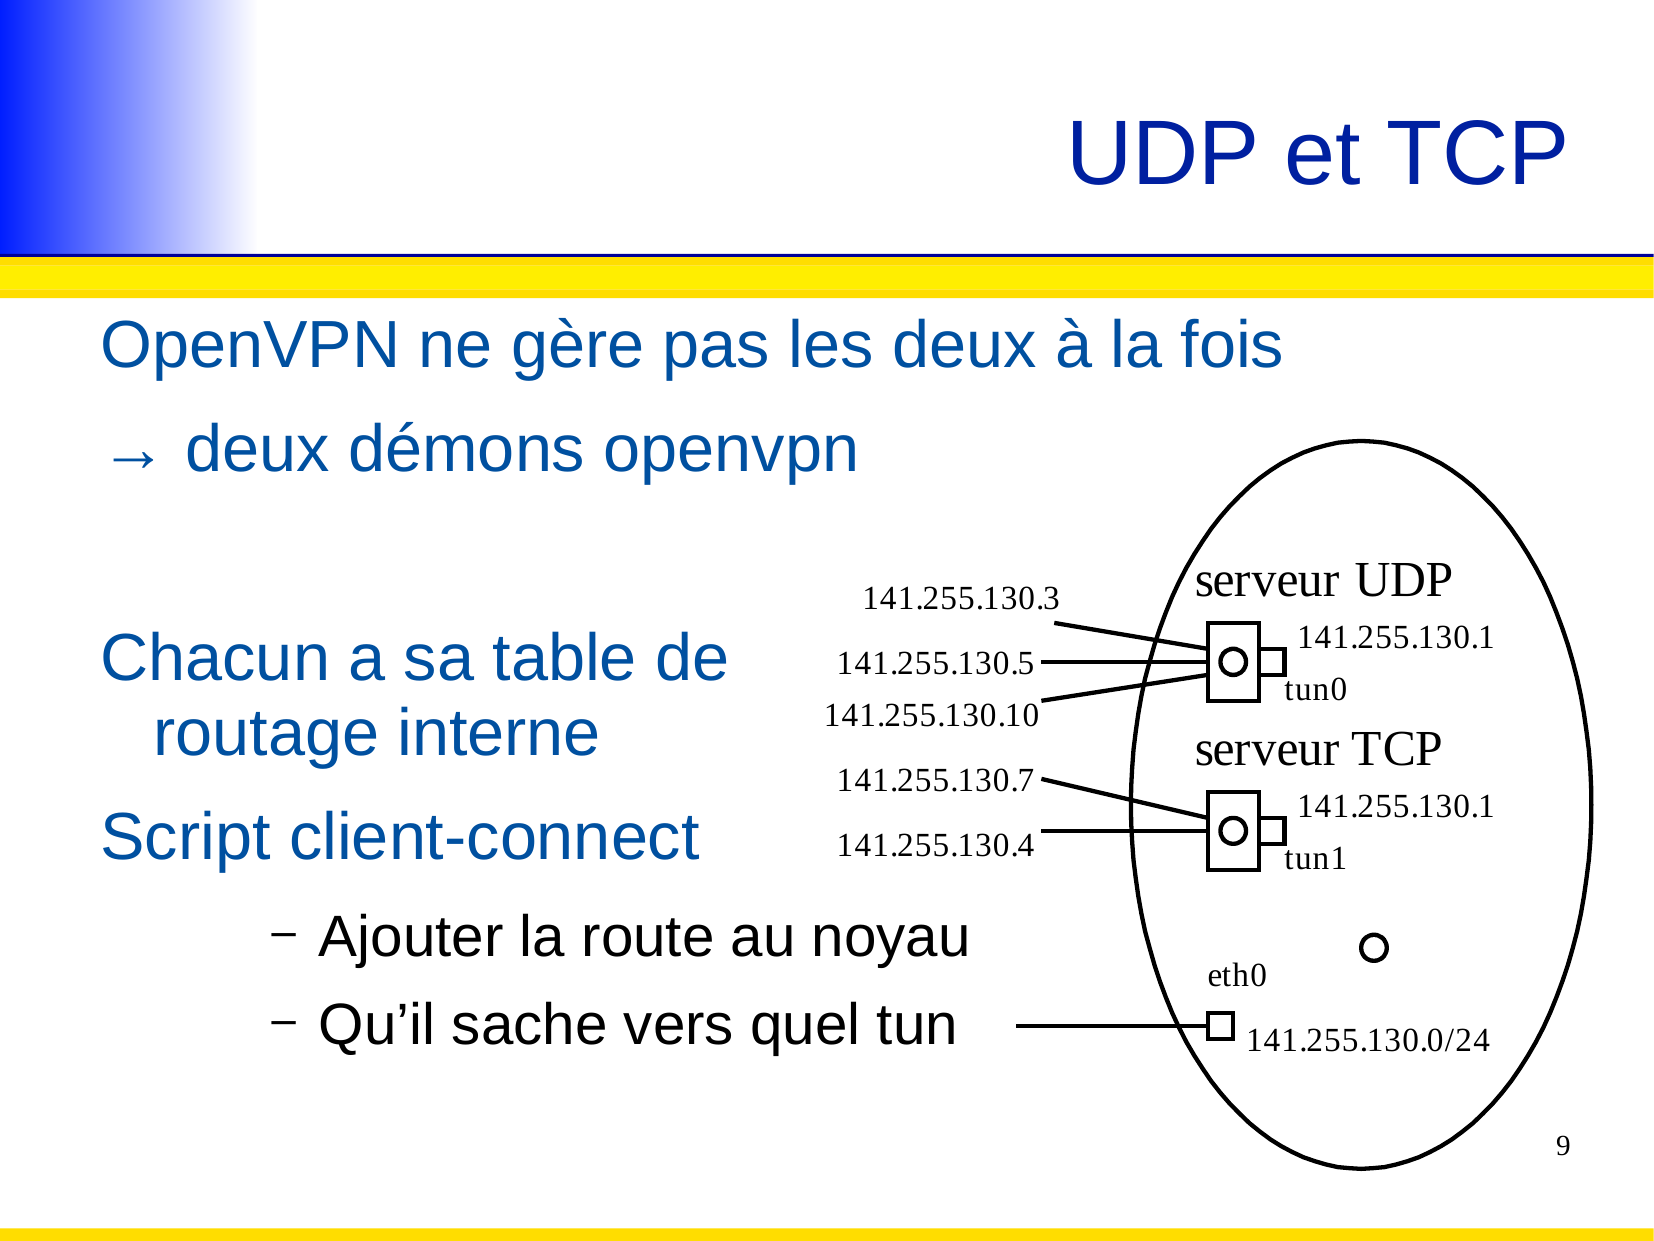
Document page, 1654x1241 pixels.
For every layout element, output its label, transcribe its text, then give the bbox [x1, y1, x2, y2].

picture [806, 425, 1608, 1185]
list OpenVPN ne gère pas les deux à la fois → deux démons openvpn Chacun a sa table de routage interne Script client-connect Ajouter la route au noyau Qu’il sache vers quel tun [82, 307, 1571, 1126]
title UDP et TCP [372, 49, 1571, 257]
